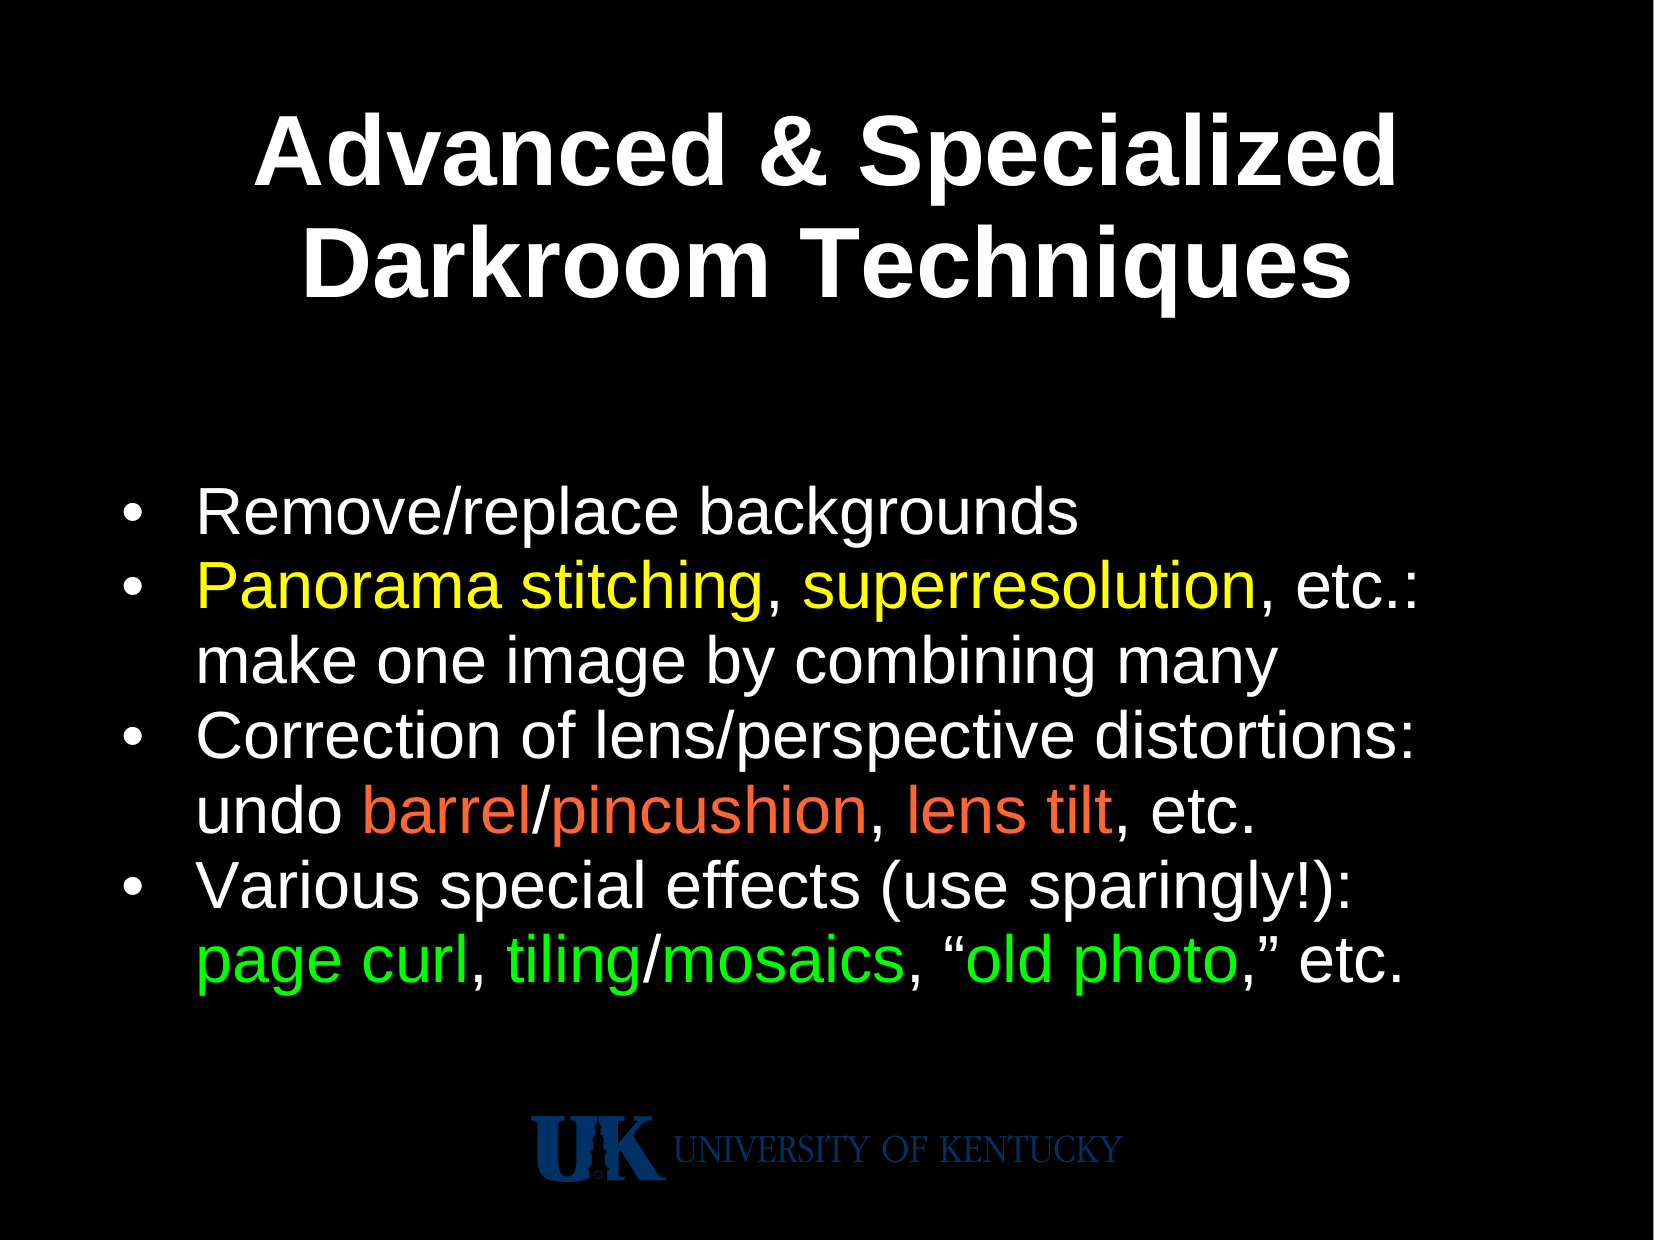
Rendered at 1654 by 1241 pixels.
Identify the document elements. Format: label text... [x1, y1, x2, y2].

subtitle • Remove/replace backgrounds • Panorama stitching, superresolution, etc.: make one image by combining many • Correction of lens/perspective distortions: undo barrel/pincushion, lens tilt, etc. • Various special effects (use sparingly!): page curl, tiling/mosaics, “old photo,” etc. [121, 344, 1534, 1127]
picture [531, 1116, 1123, 1182]
title Advanced & Specialized Darkroom Techniques [121, 78, 1534, 335]
